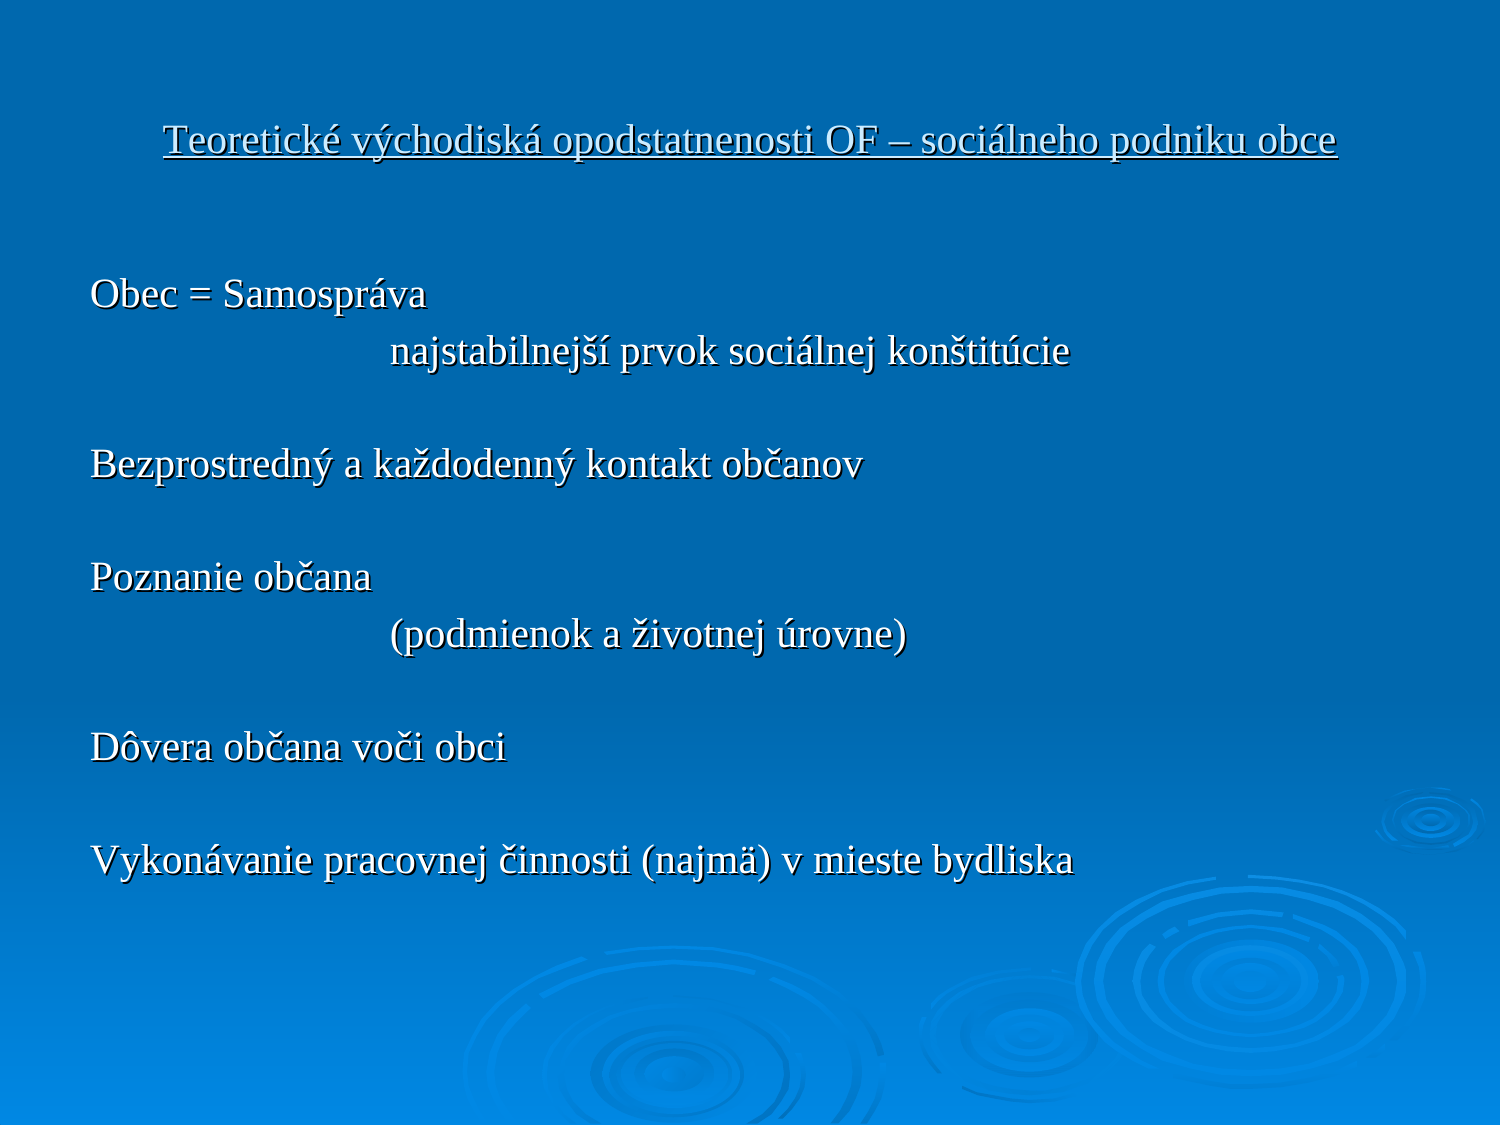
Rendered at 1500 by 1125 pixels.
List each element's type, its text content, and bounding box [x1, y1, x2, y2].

title Teoretické východiská opodstatnenosti OF – sociálneho podniku obce [75, 45, 1426, 233]
list Obec = Samospráva najstabilnejší prvok sociálnej konštitúcie Bezprostredný a každodenný kontakt občanov Poznanie občana (podmienok a životnej úrovne) Dôvera občana voči obci Vykonávanie pracovnej činnosti (najmä) v mieste bydliska [75, 262, 1426, 1006]
